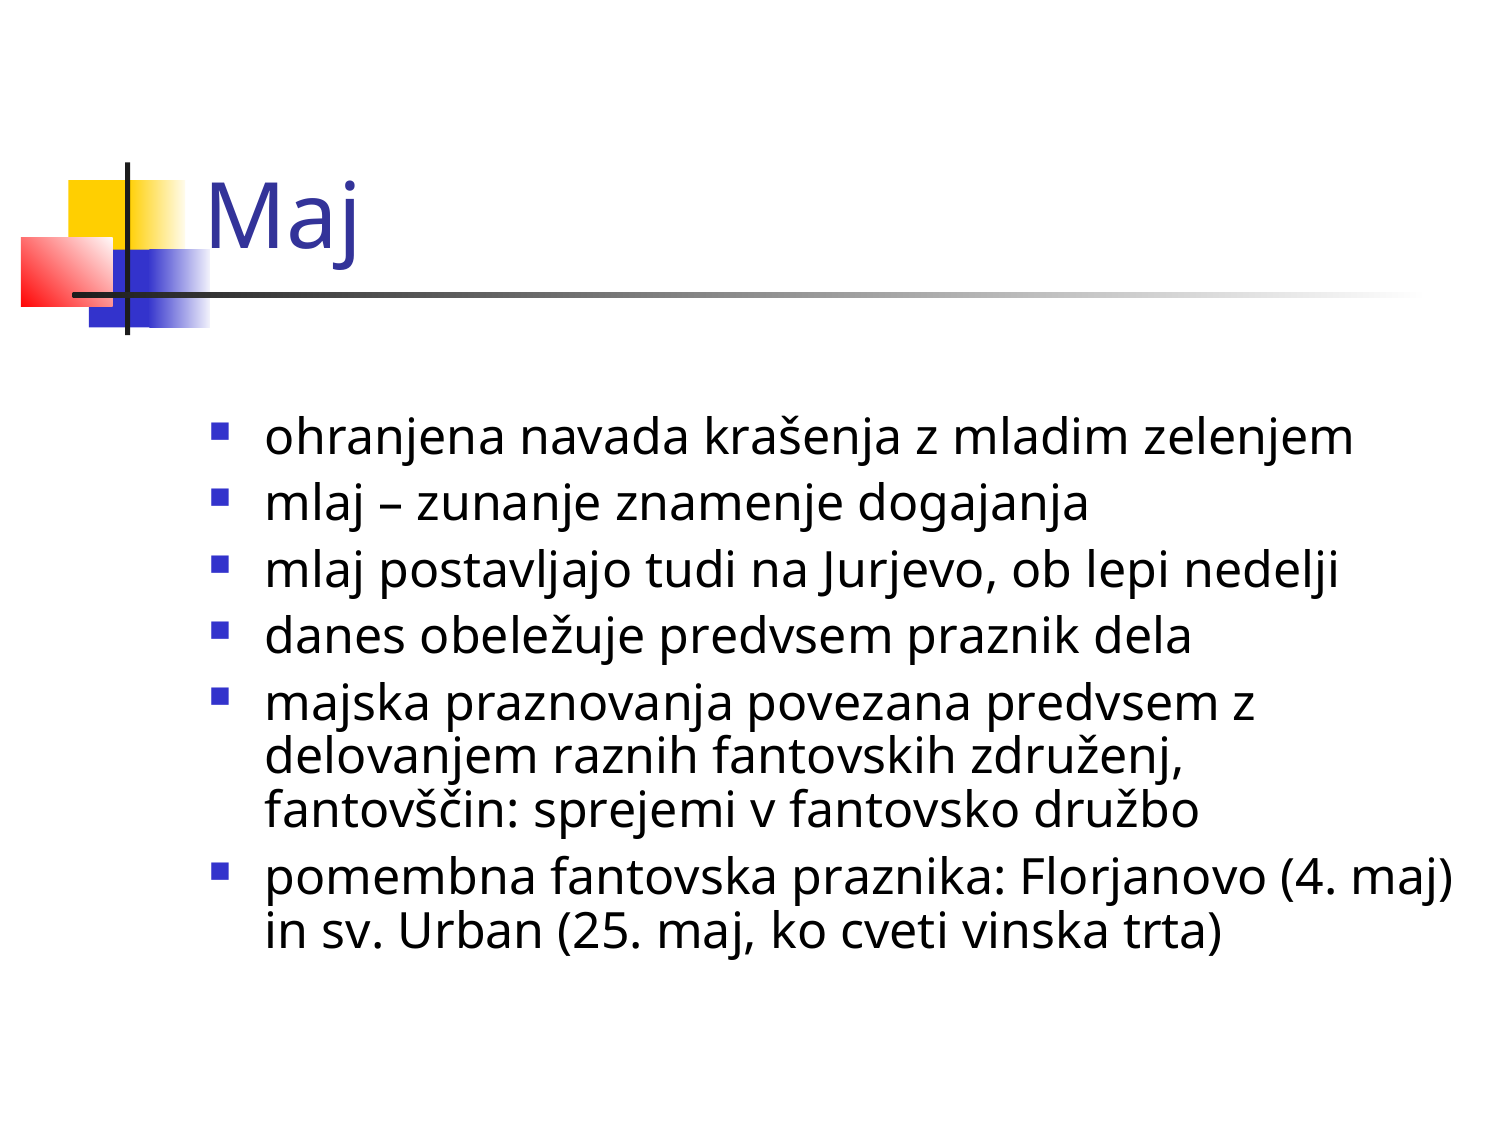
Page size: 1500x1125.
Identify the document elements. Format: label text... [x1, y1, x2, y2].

list ohranjena navada krašenja z mladim zelenjem mlaj – zunanje znamenje dogajanja mlaj postavljajo tudi na Jurjevo, ob lepi nedelji danes obeležuje predvsem praznik dela majska praznovanja povezana predvsem z delovanjem raznih fantovskih združenj, fantovščin: sprejemi v fantovsko družbo pomembna fantovska praznika: Florjanovo (4. maj) in sv. Urban (25. maj, ko cveti vinska trta) [193, 331, 1469, 1007]
title Maj [188, 35, 1468, 276]
